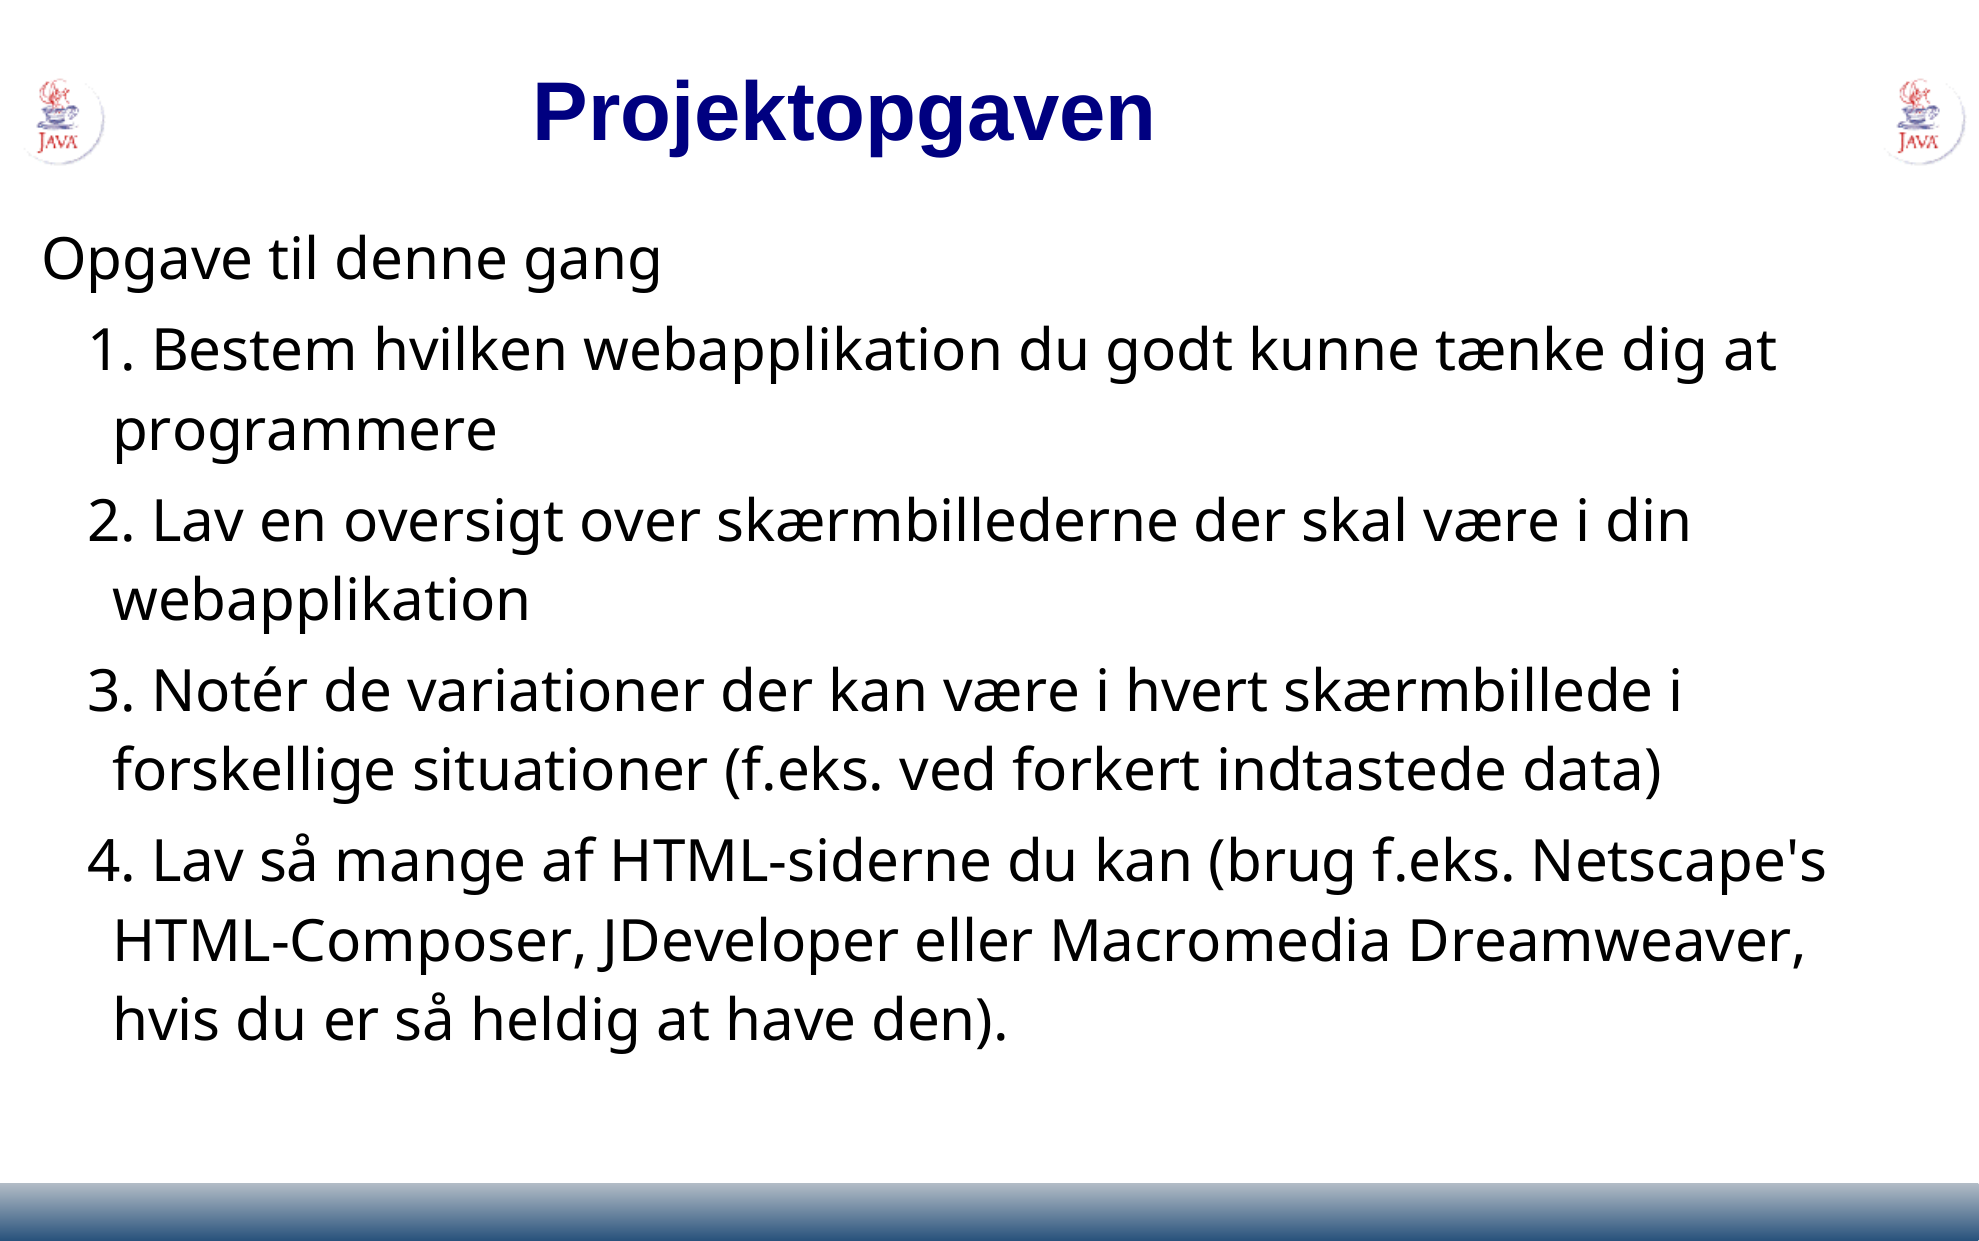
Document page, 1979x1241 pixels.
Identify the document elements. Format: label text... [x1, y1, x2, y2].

list Opgave til denne gang 1. Bestem hvilken webapplikation du godt kunne tænke dig at programmere 2. Lav en oversigt over skærmbillederne der skal være i din webapplikation 3. Notér de variationer der kan være i hvert skærmbillede i forskellige situationer (f.eks. ved forkert indtastede data) 4. Lav så mange af HTML-siderne du kan (brug f.eks. Netscape's HTML-Composer, JDeveloper eller Macromedia Dreamweaver, hvis du er så heldig at have den). [29, 217, 1873, 1156]
title Projektopgaven [156, 8, 1534, 216]
picture [1870, 71, 1970, 169]
picture [10, 71, 109, 169]
